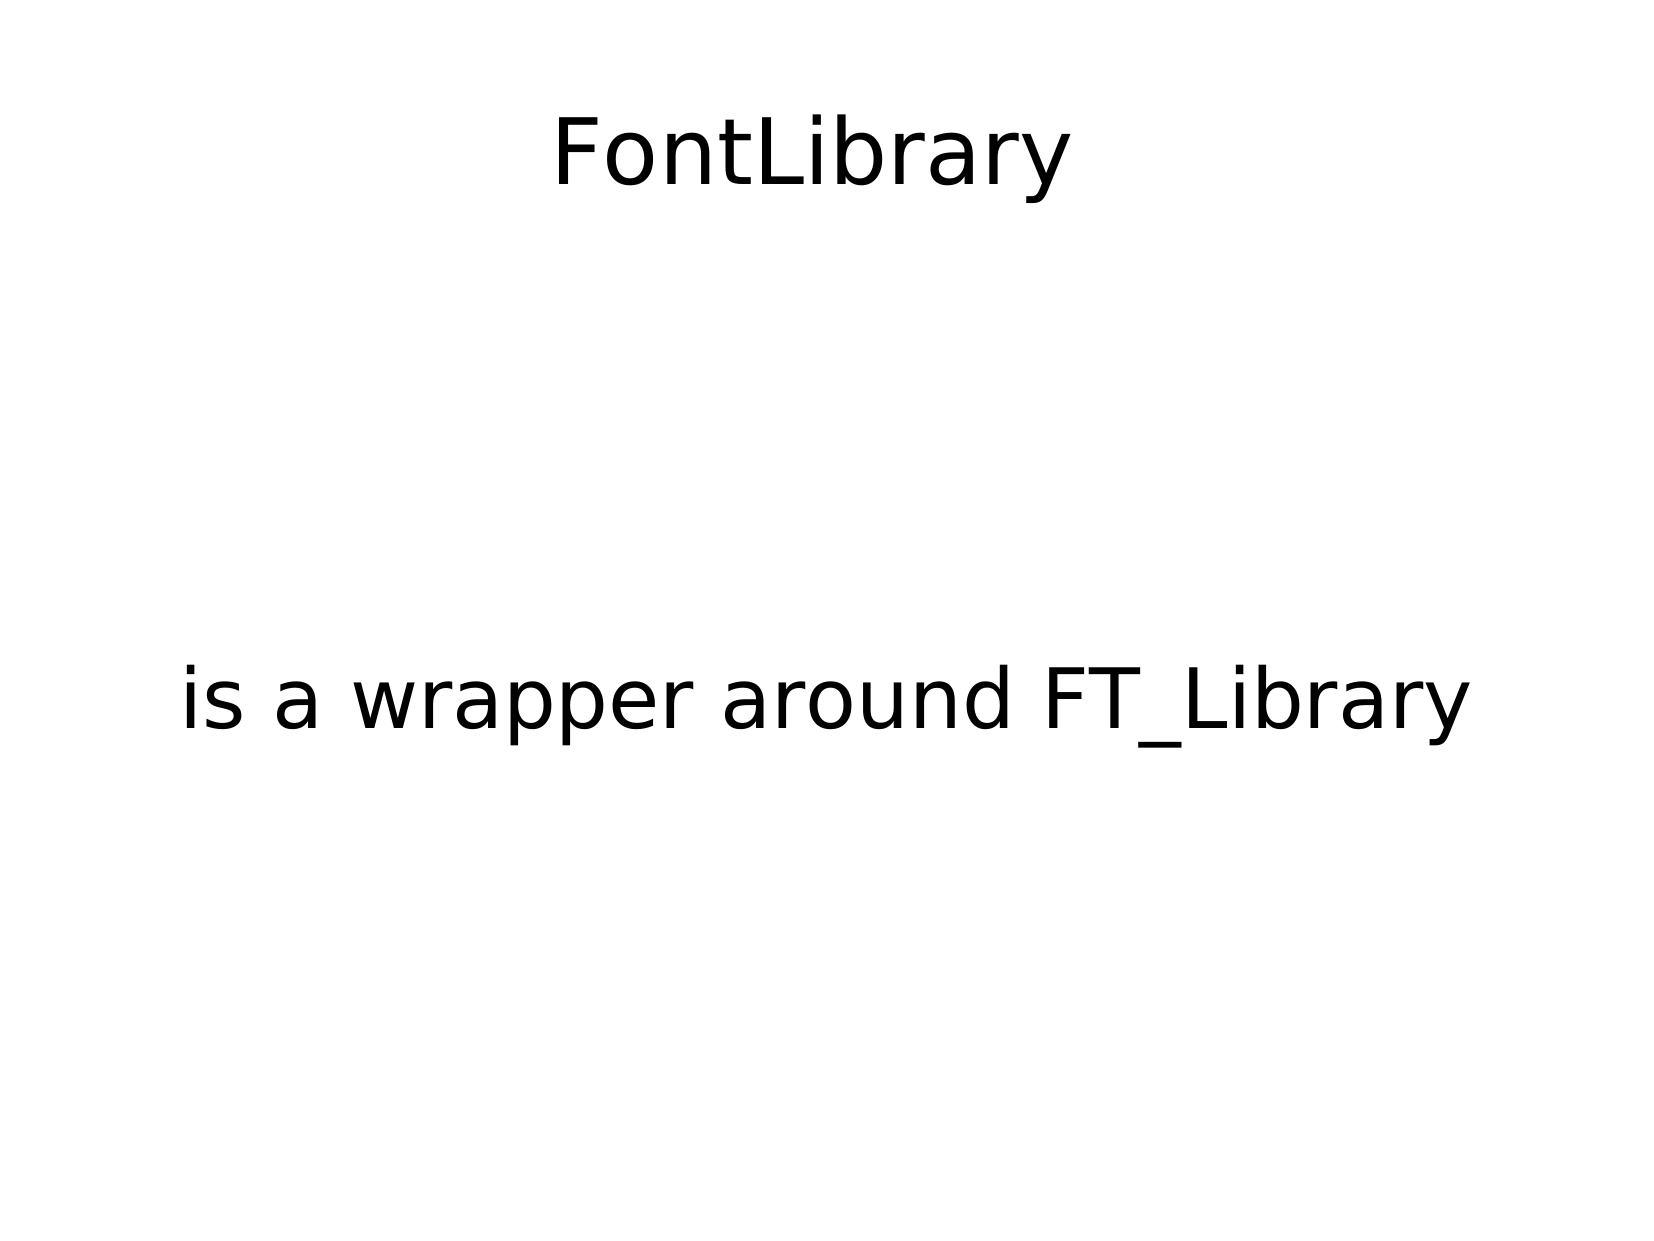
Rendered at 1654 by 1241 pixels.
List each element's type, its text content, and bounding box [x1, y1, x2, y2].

subtitle is a wrapper around FT_Library [82, 297, 1571, 1102]
title FontLibrary [82, 56, 1571, 250]
